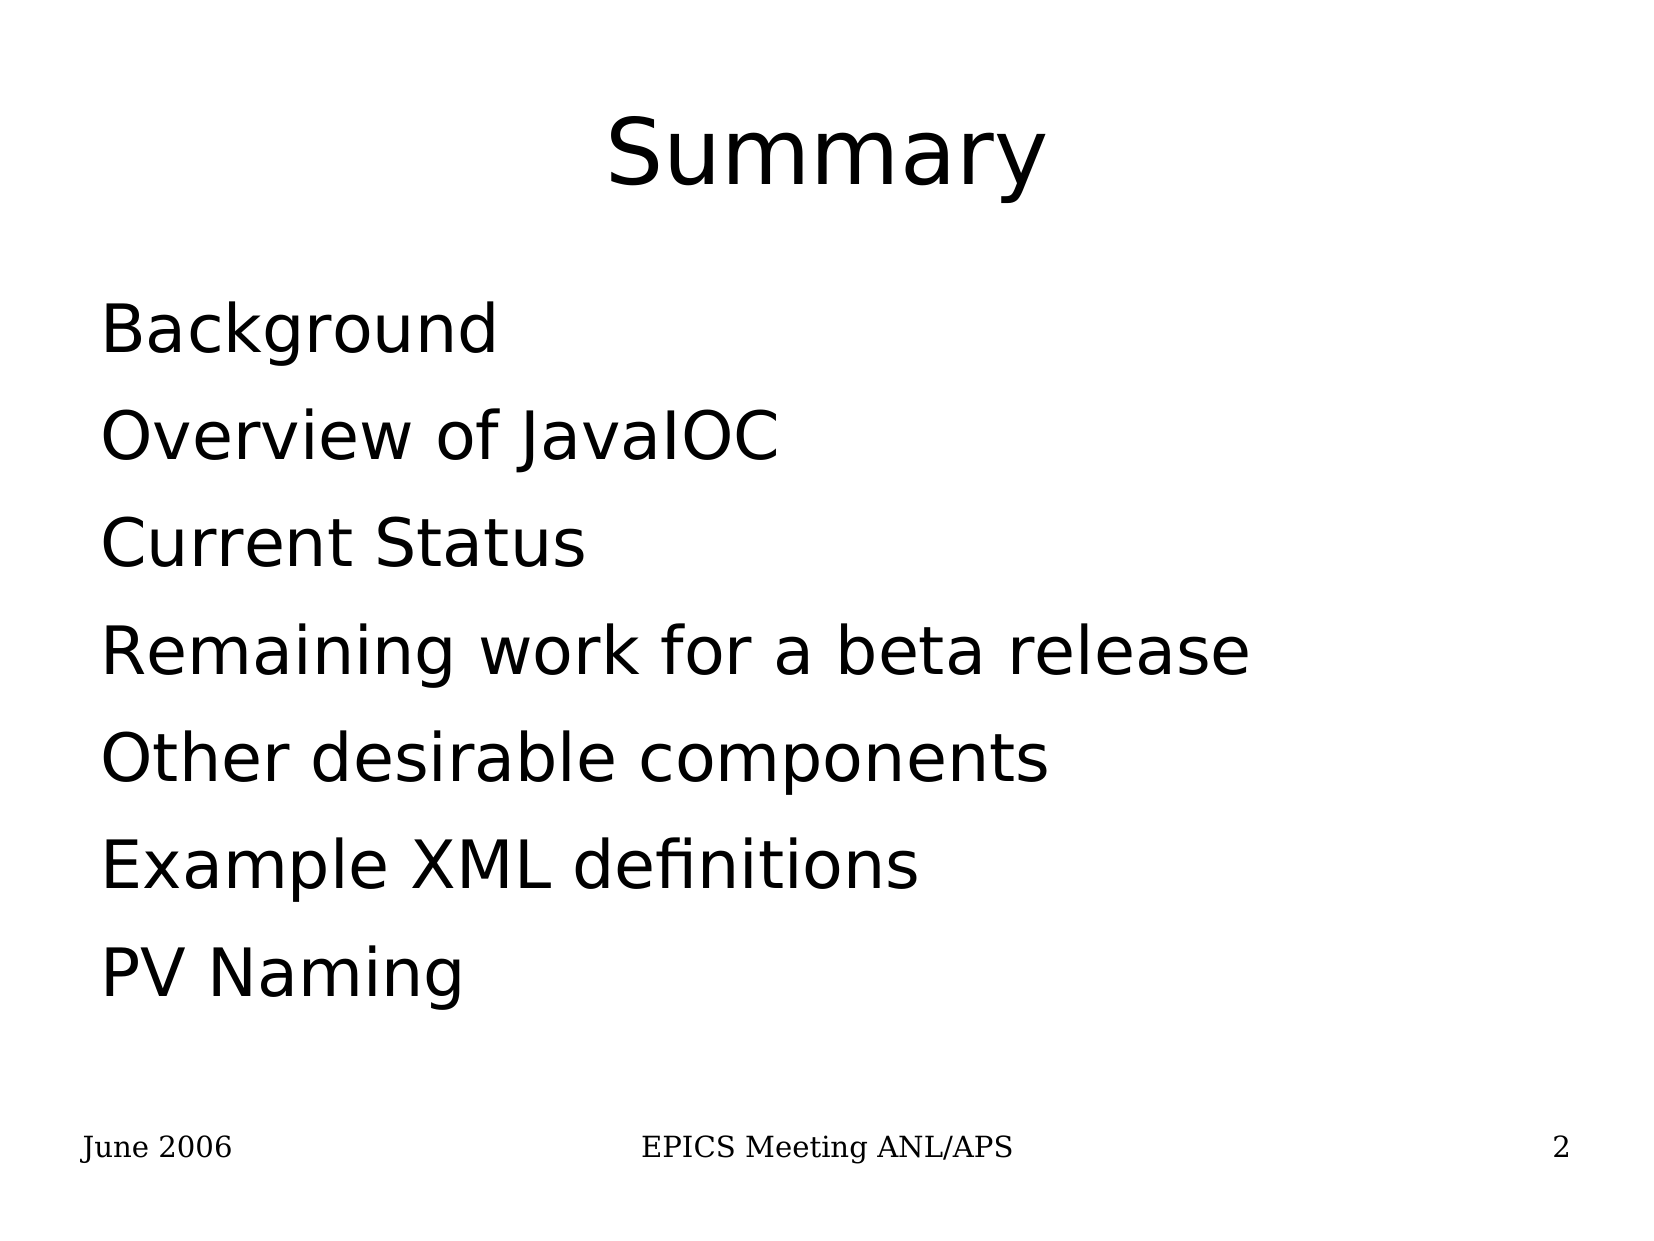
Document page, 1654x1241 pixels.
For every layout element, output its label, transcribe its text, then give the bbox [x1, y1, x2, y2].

title Summary [82, 49, 1571, 257]
list Background Overview of JavaIOC Current Status Remaining work for a beta release Other desirable components Example XML definitions PV Naming [82, 290, 1571, 1109]
